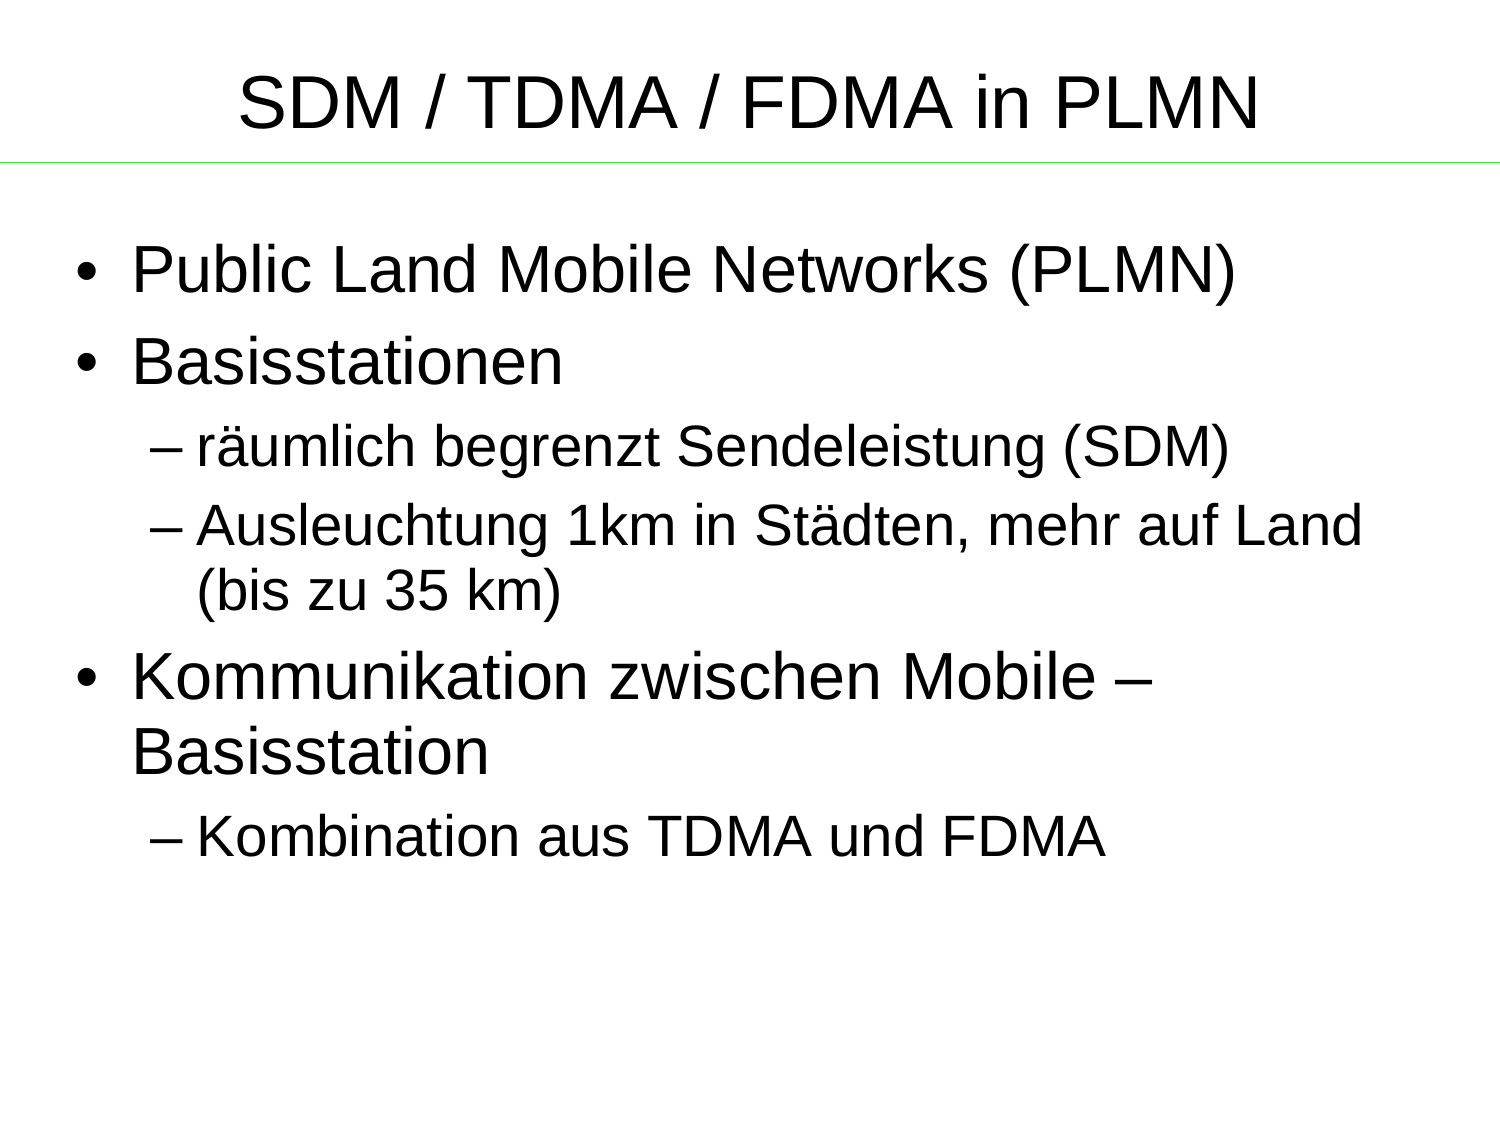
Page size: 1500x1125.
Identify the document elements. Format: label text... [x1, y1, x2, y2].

title SDM / TDMA / FDMA in PLMN [75, 49, 1426, 156]
list Public Land Mobile Networks (PLMN) Basisstationen räumlich begrenzt Sendeleistung (SDM) Ausleuchtung 1km in Städten, mehr auf Land (bis zu 35 km) Kommunikation zwischen Mobile – Basisstation Kombination aus TDMA und FDMA [75, 232, 1426, 1001]
